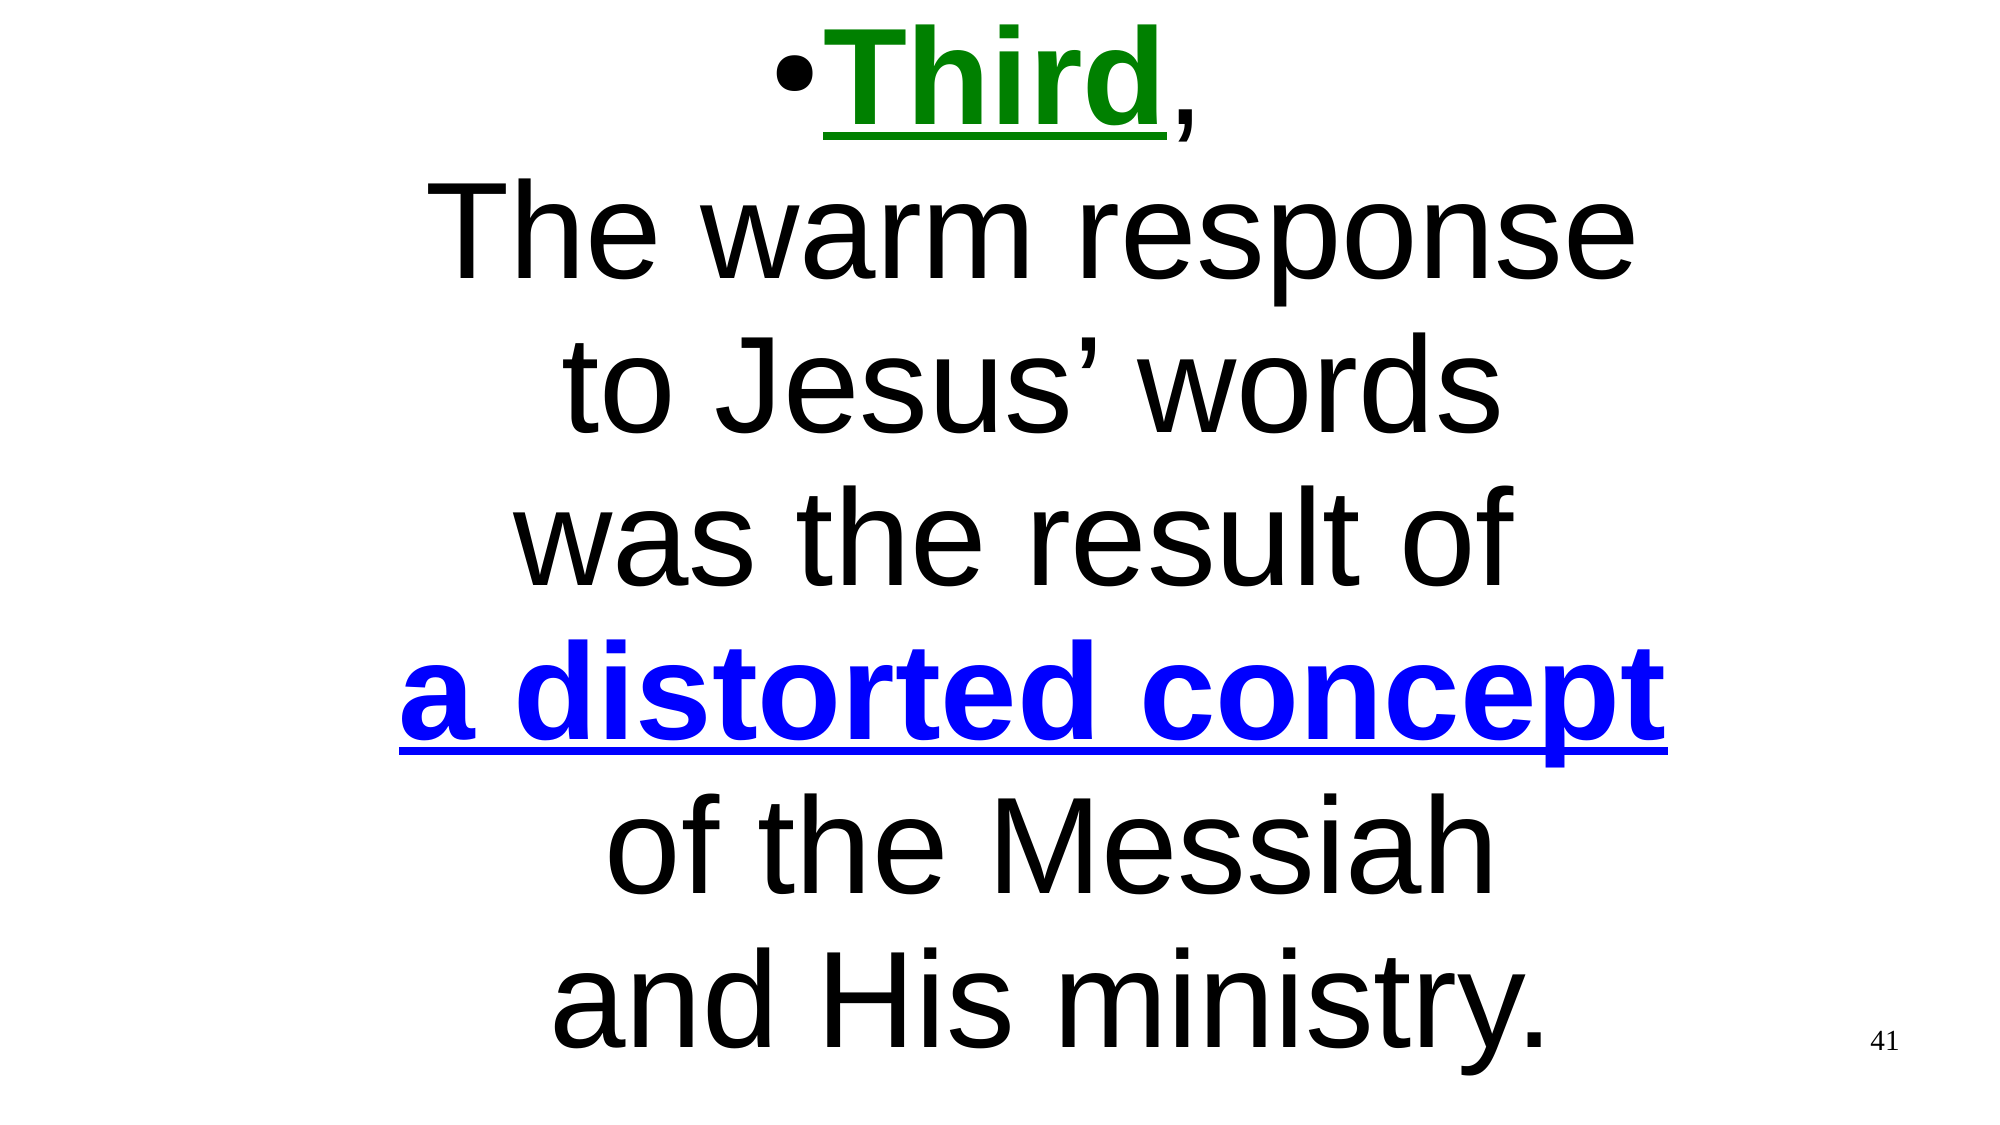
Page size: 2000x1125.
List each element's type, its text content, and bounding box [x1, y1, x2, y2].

list Third, The warm response to Jesus’ words was the result of a distorted concept of the Messiah and His ministry. [0, 0, 1996, 1123]
